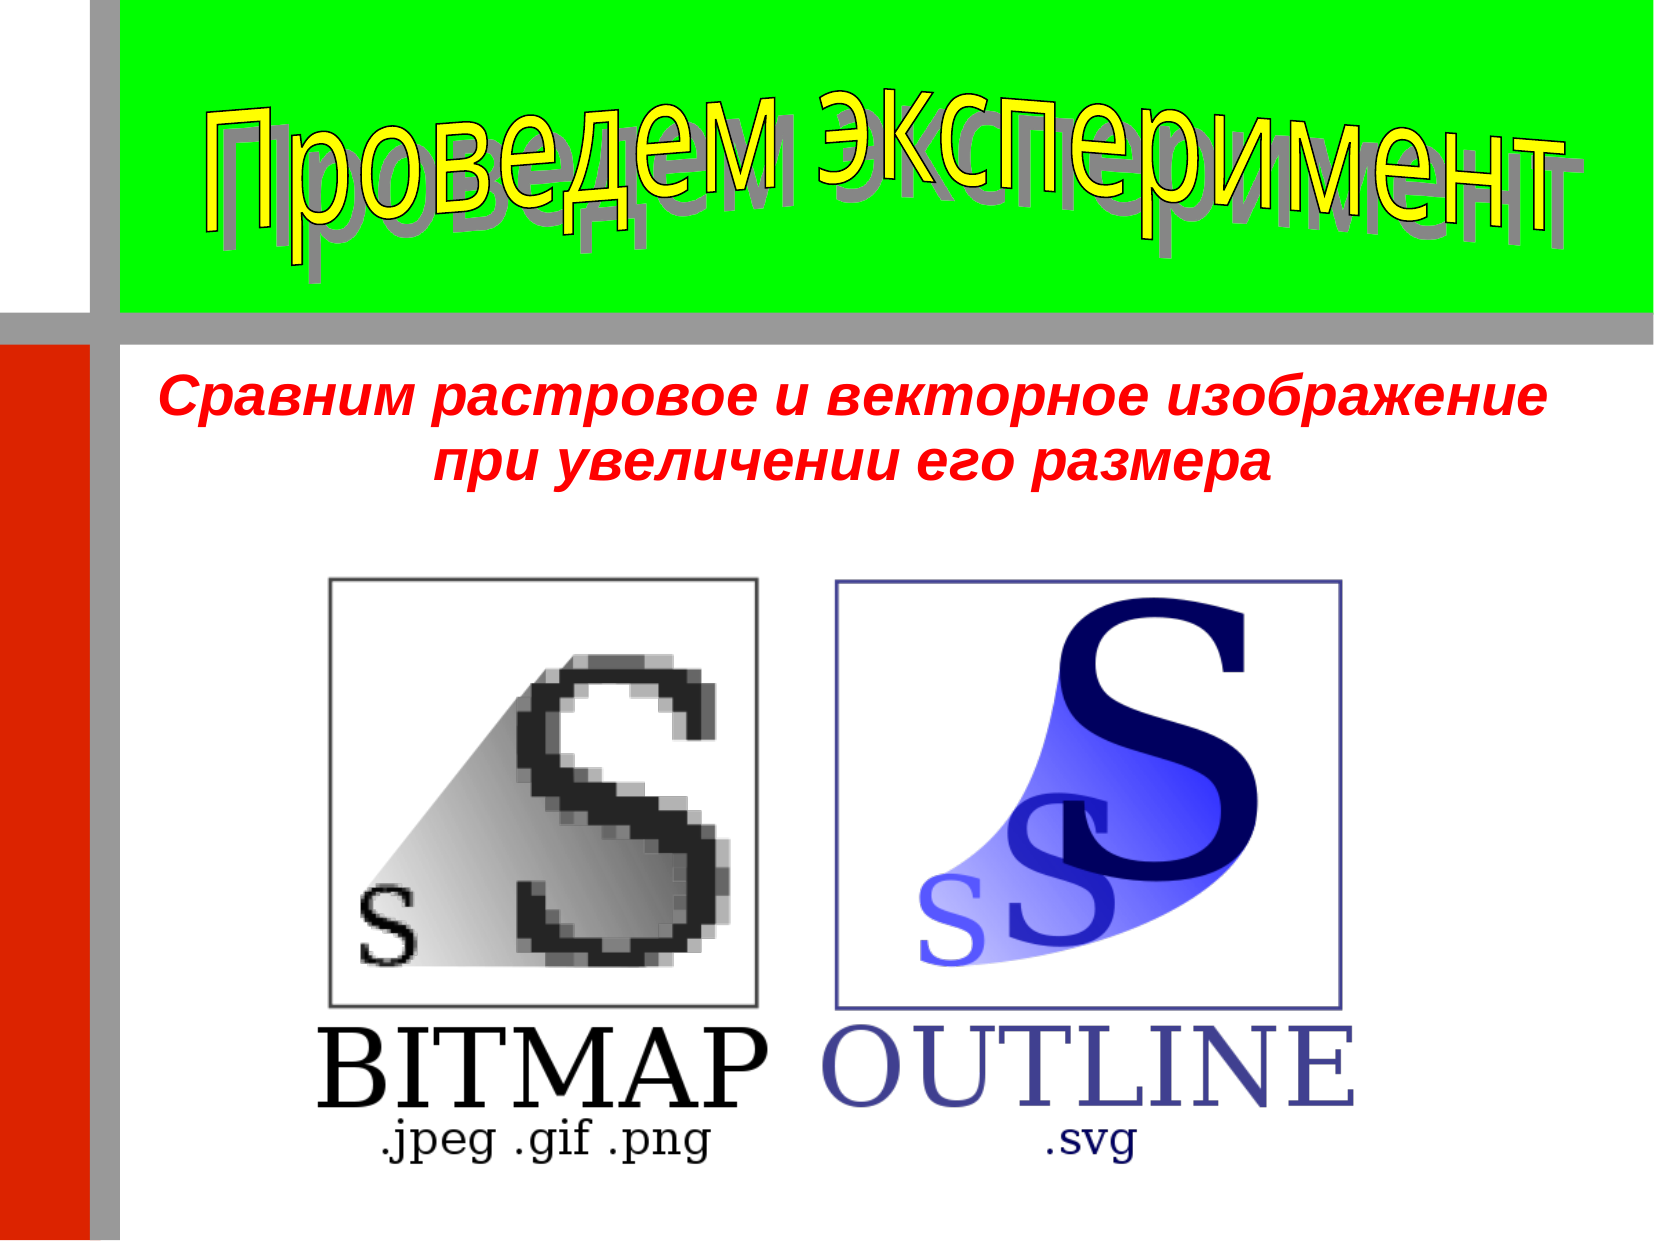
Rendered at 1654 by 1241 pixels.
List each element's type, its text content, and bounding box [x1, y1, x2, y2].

text_box Проведем эксперимент [1214, 114, 1271, 209]
text_box Проведем эксперимент [1001, 97, 1055, 192]
text_box Проведем эксперимент [1513, 138, 1565, 231]
text_box Проведем эксперимент [500, 115, 555, 209]
text_box Проведем эксперимент [1141, 108, 1199, 240]
text_box Проведем эксперимент [706, 97, 775, 193]
text_box Проведем эксперимент [563, 109, 628, 235]
text_box Проведем эксперимент [1445, 132, 1502, 227]
text_box Проведем эксперимент [291, 131, 349, 266]
text_box Проведем эксперимент [436, 121, 490, 214]
text_box Проведем эксперимент [819, 90, 868, 185]
text_box Проведем эксперимент [1071, 103, 1126, 198]
text_box Проведем эксперимент [1375, 127, 1430, 222]
picture [285, 519, 1388, 1182]
text_box Проведем эксперимент [636, 104, 691, 198]
text_box Проведем эксперимент [1290, 120, 1359, 216]
text_box Проведем эксперимент [940, 93, 988, 187]
text_box Проведем эксперимент [361, 125, 420, 220]
text_box Проведем эксперимент [206, 107, 271, 232]
text_box Проведем эксперимент [884, 88, 936, 183]
title Сравним растровое и векторное изображение при увеличении его размера [147, 324, 1560, 532]
